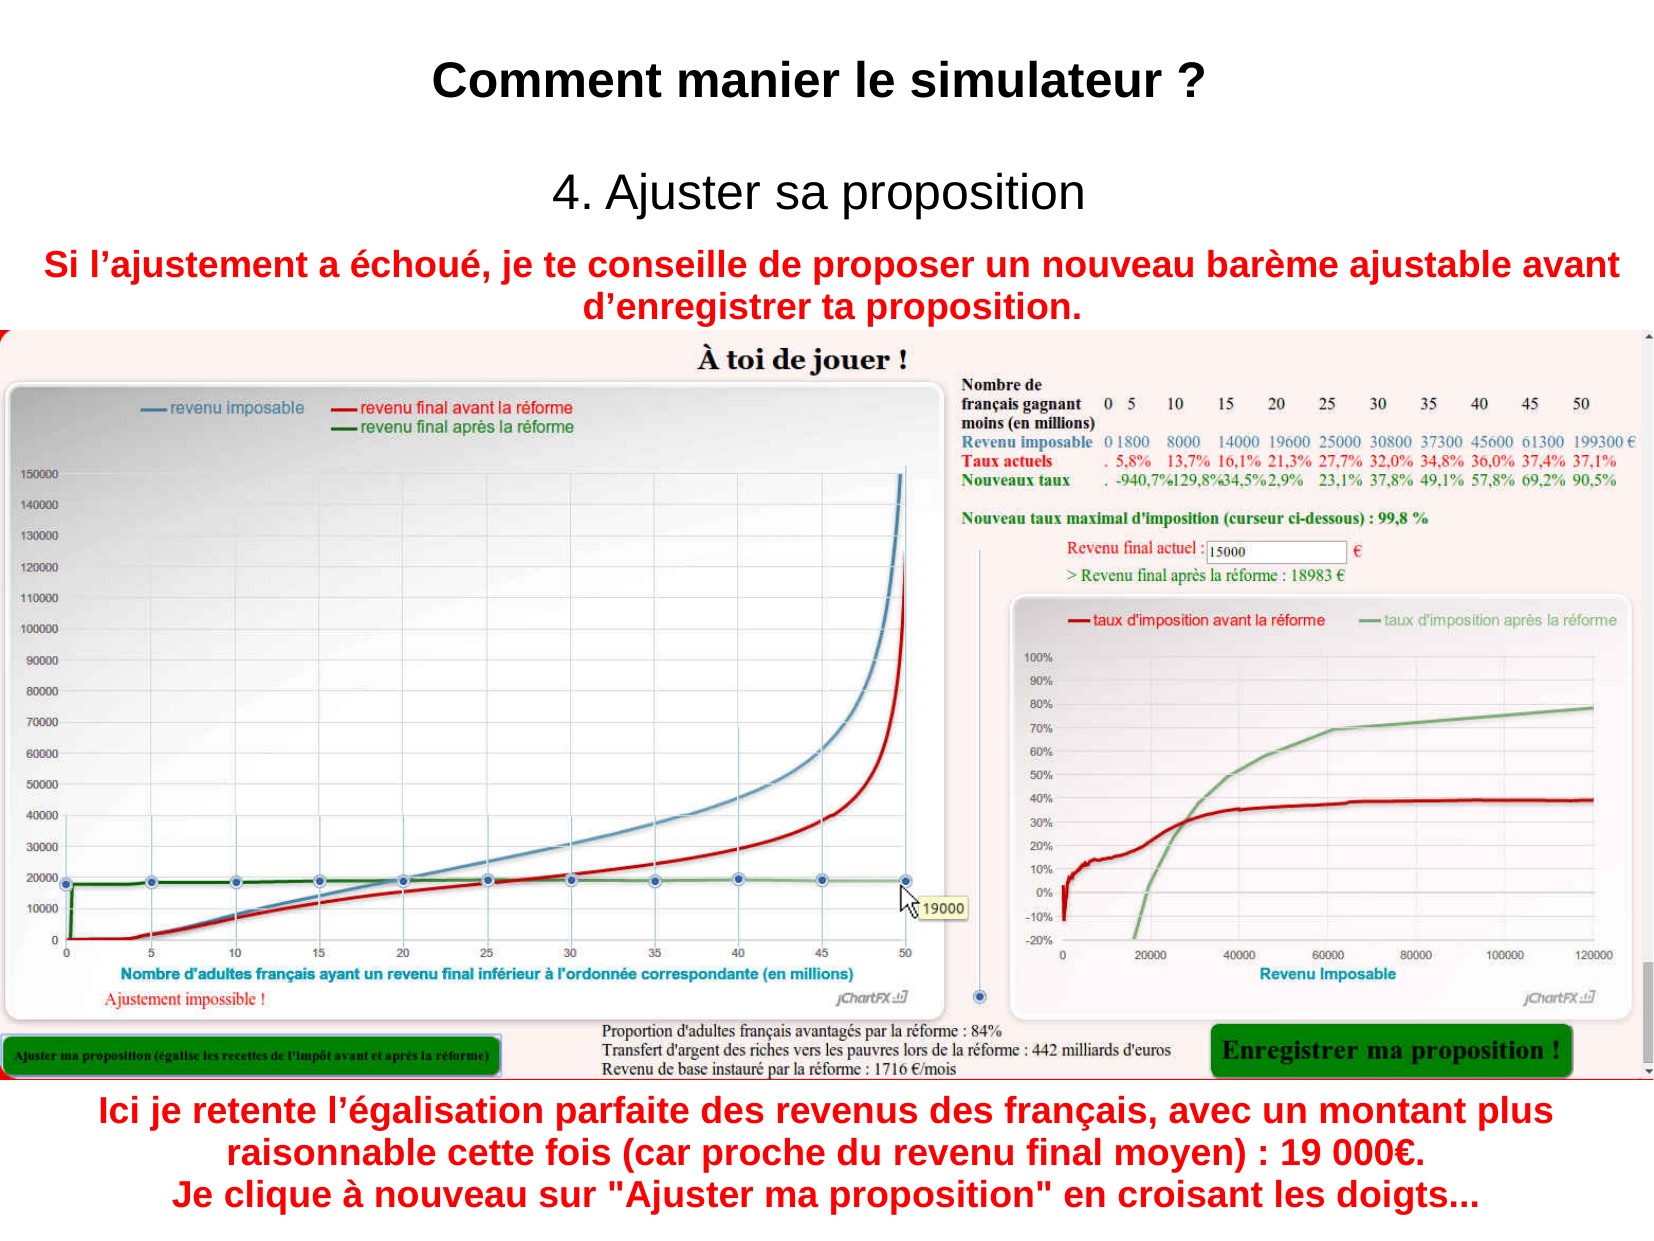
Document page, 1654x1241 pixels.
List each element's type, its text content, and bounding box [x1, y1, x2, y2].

picture [0, 330, 1654, 1080]
text_box Ici je retente l’égalisation parfaite des revenus des français, avec un montant plus raisonnable cette fois (car proche du revenu final moyen) : 19 000€. Je clique à nouveau sur "Ajuster ma proposition" en croisant les doigts... [0, 1082, 1654, 1241]
text_box Comment manier le simulateur ? 4. Ajuster sa proposition [315, 45, 1324, 229]
text_box Si l’ajustement a échoué, je te conseille de proposer un nouveau barème ajustable avant d’enregistrer ta proposition. [23, 236, 1642, 336]
